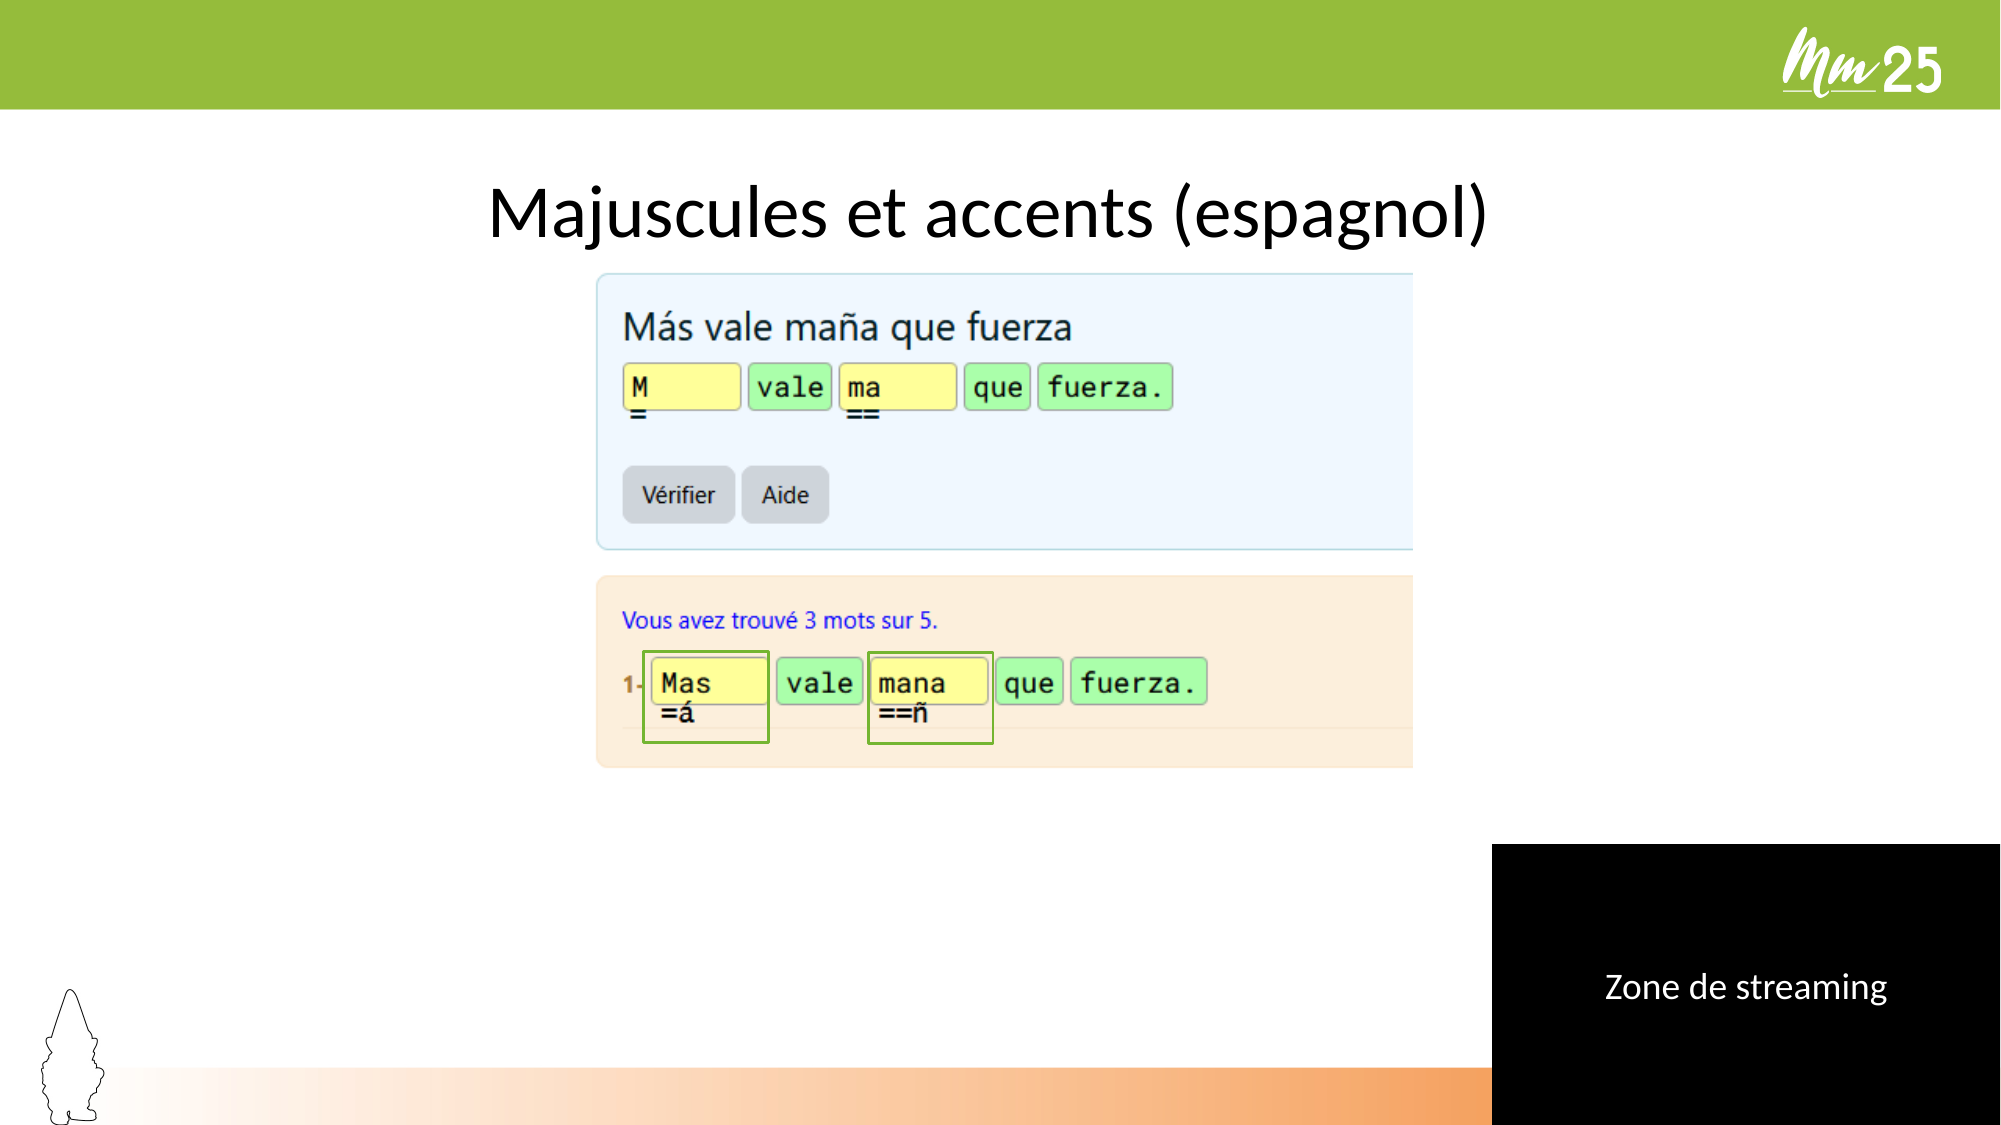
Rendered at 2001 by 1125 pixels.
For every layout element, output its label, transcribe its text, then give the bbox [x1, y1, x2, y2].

text_box [643, 651, 769, 743]
text_box [868, 652, 994, 744]
title Majuscules et accents (espagnol) [324, 115, 1654, 323]
picture [0, 0, 2001, 1125]
